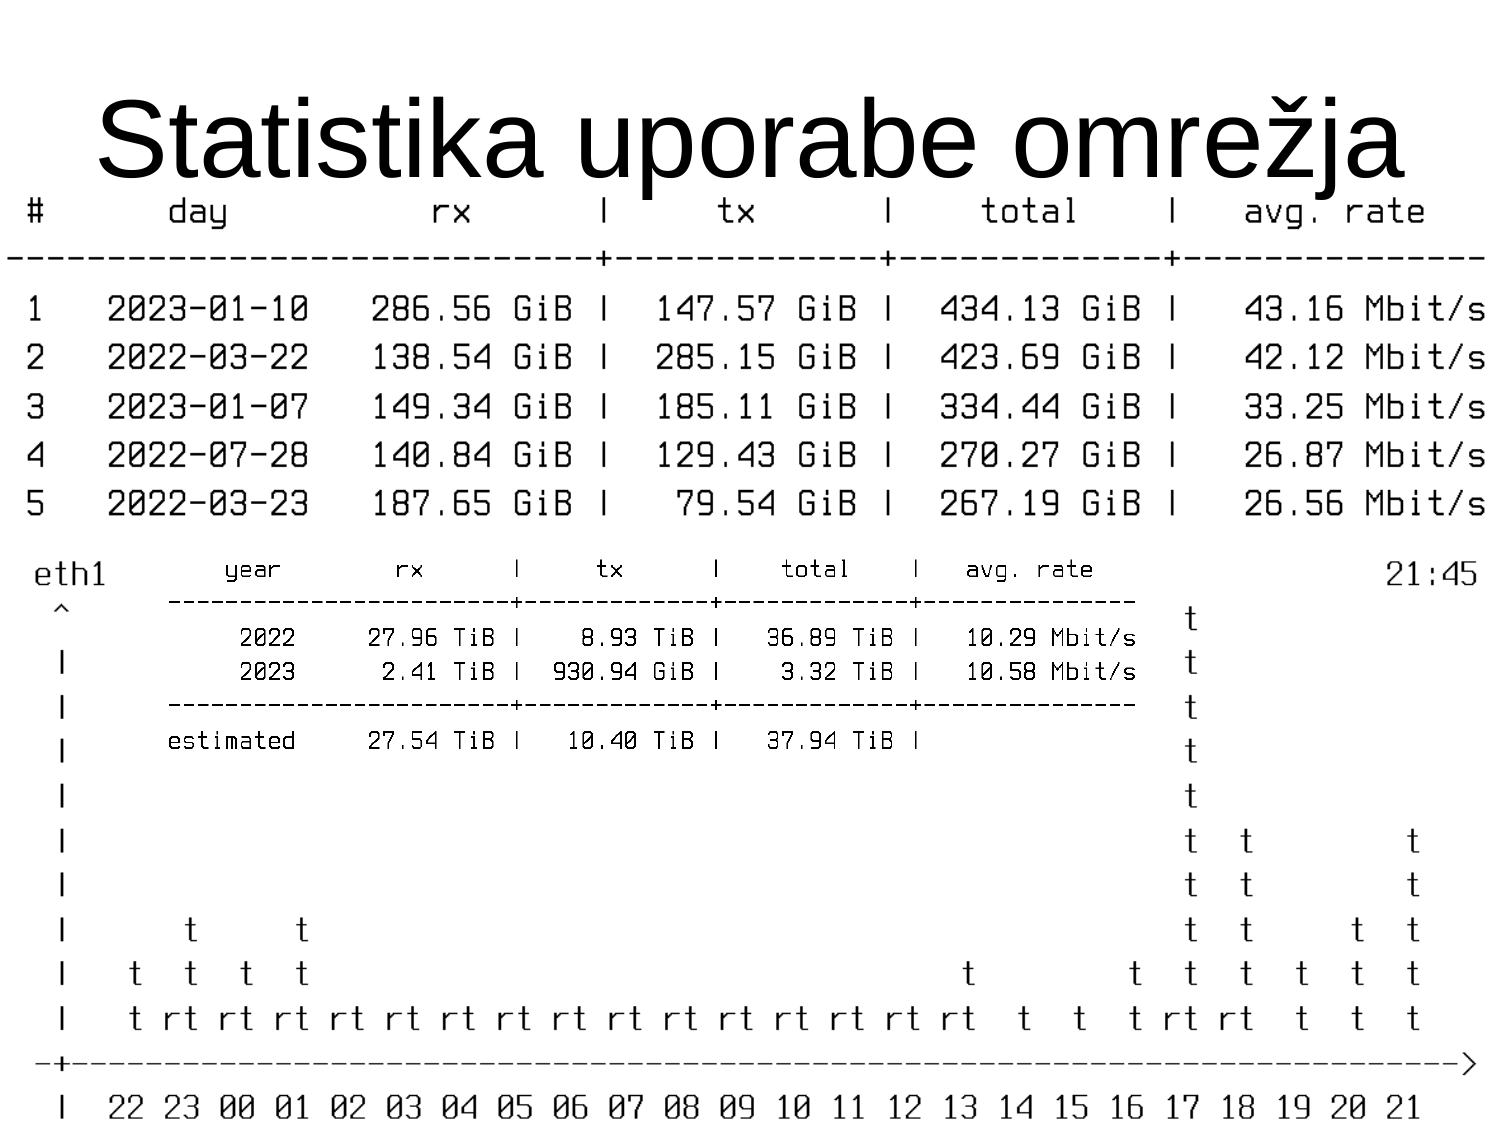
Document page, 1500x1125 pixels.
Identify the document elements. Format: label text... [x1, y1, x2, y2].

picture [0, 177, 1500, 1125]
title Statistika uporabe omrežja [75, 44, 1425, 233]
